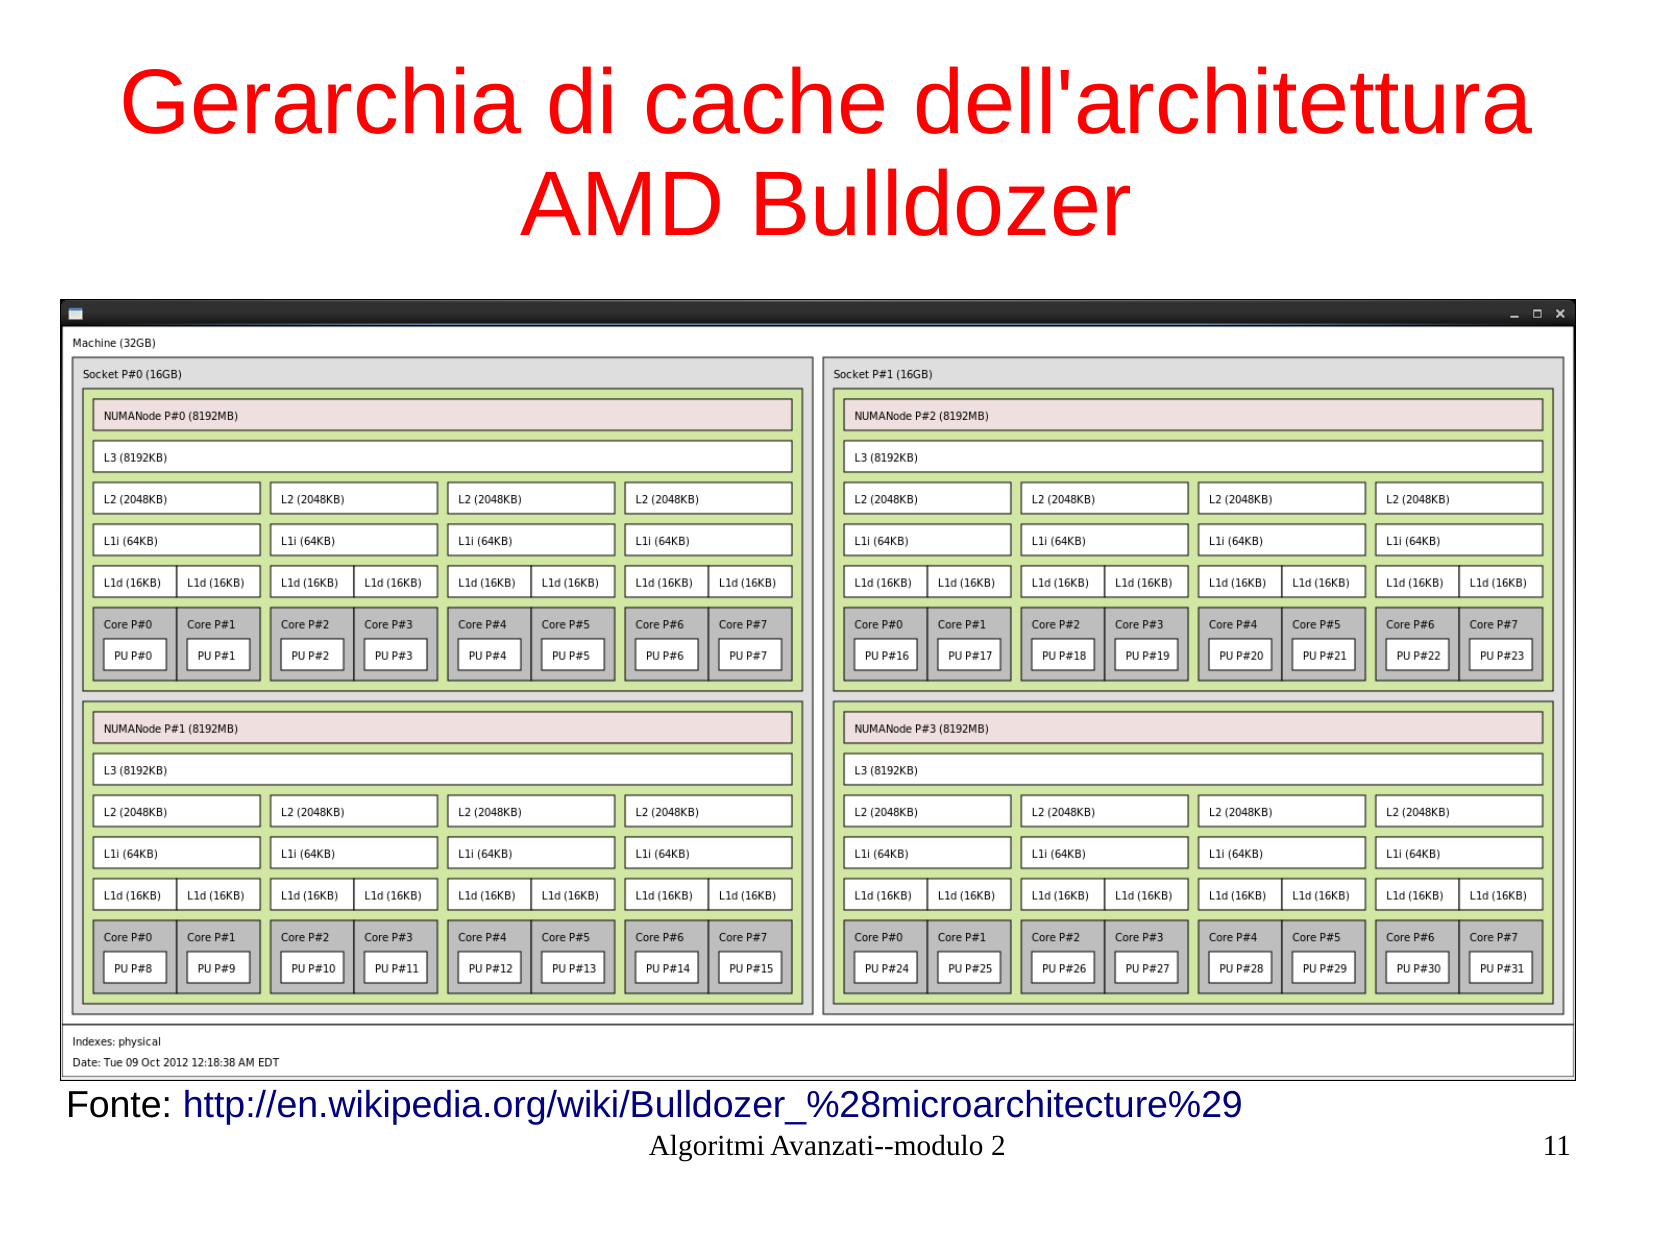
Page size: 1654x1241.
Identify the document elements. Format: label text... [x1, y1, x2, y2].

picture [60, 299, 1576, 1081]
title Gerarchia di cache dell'architettura AMD Bulldozer [82, 49, 1571, 257]
text_box Fonte: http://en.wikipedia.org/wiki/Bulldozer_%28microarchitecture%29 [51, 1076, 1402, 1133]
